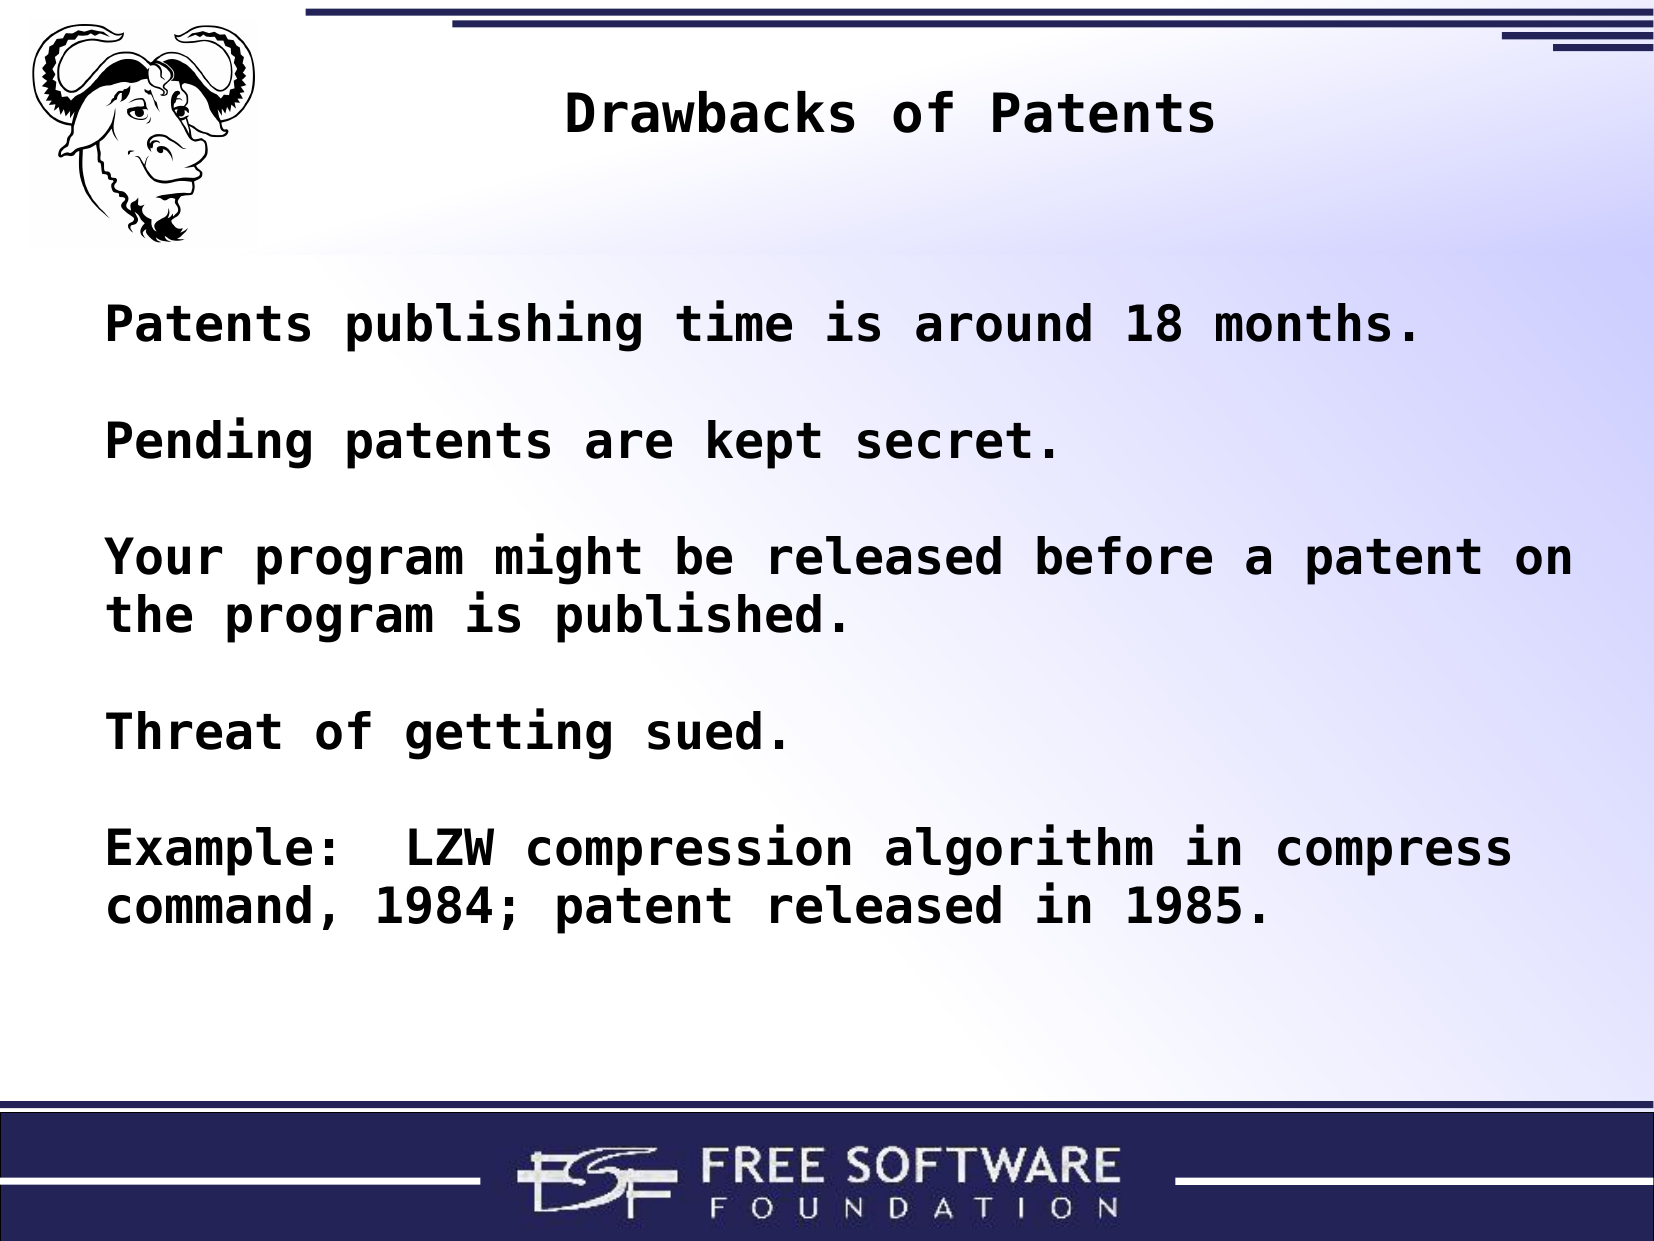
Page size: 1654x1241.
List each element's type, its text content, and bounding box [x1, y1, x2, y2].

text_box Patents publishing time is around 18 months. Pending patents are kept secret. Your program might be released before a patent on the program is published. Threat of getting sued. Example: LZW compression algorithm in compress command, 1984; patent released in 1985. [104, 295, 1651, 936]
picture [494, 1119, 1156, 1241]
picture [29, 18, 258, 248]
text_box Drawbacks of Patents [317, 81, 1468, 145]
text_box [0, 0, 1654, 1241]
